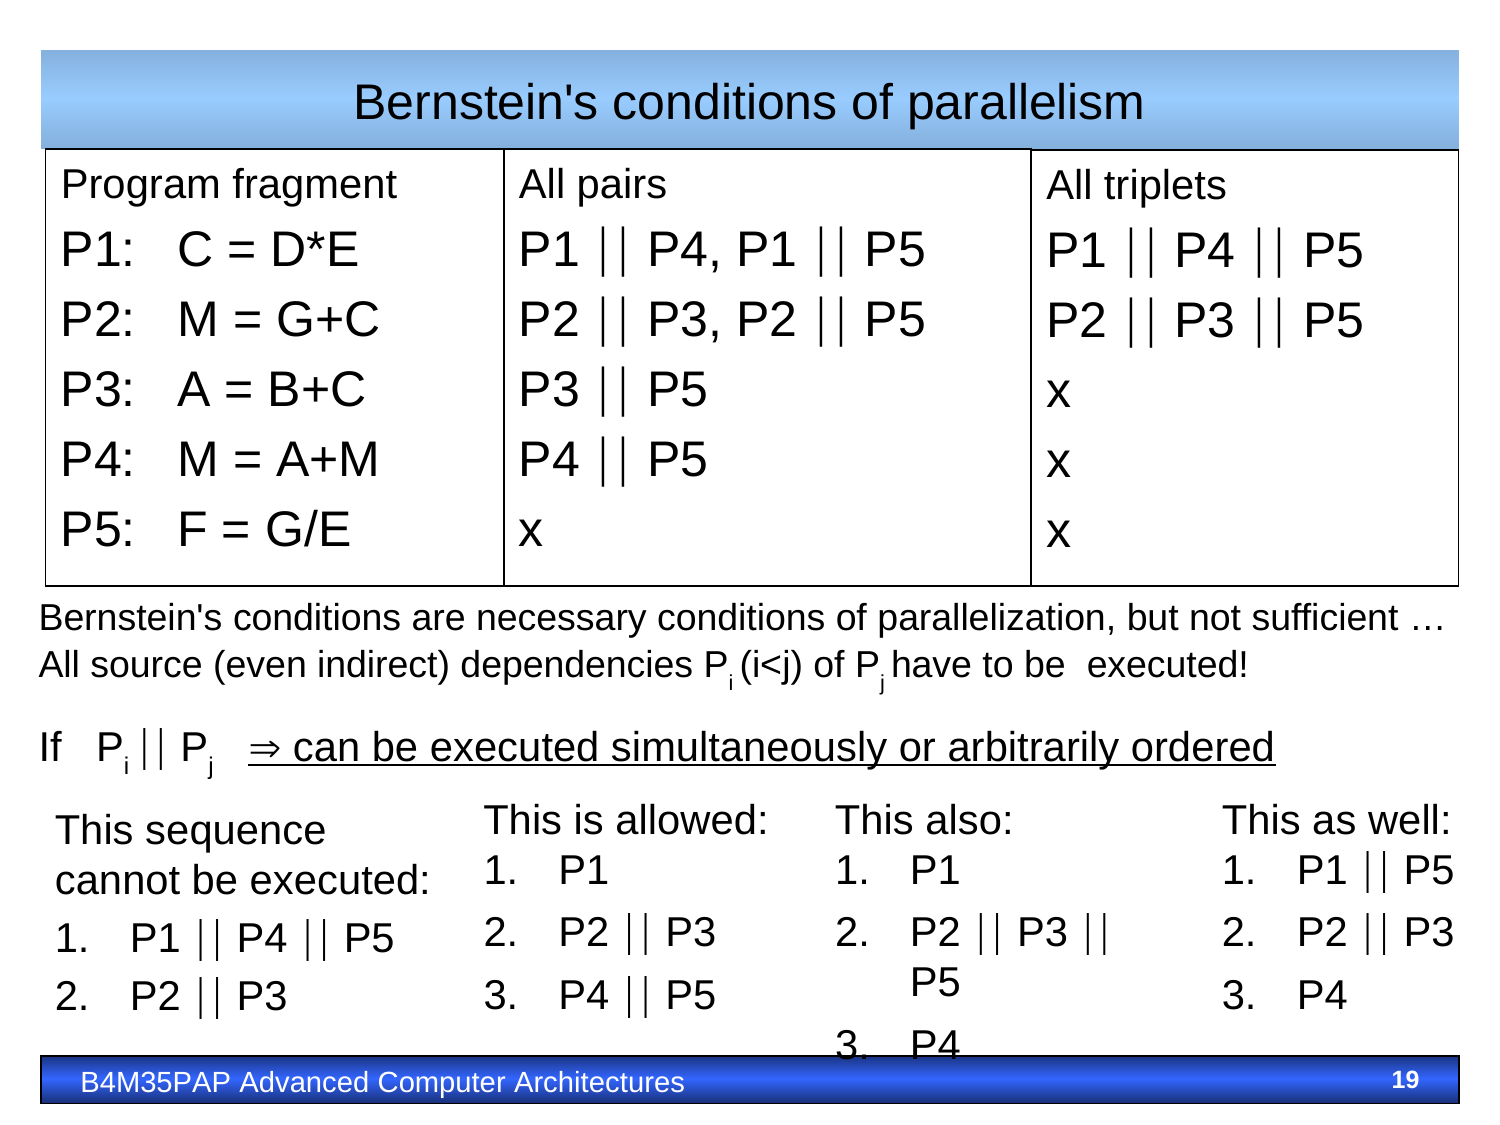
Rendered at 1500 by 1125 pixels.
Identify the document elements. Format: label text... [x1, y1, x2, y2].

text_box This also: P1 P2  P3  P5 P4 [820, 785, 1161, 1125]
title Bernstein's conditions of parallelism [41, 50, 1459, 149]
text_box This sequence cannot be executed: P1  P4  P5 P2  P3 [39, 794, 450, 1125]
list All pairs P1  P4, P1  P5 P2  P3, P2  P5 P3  P5 P4  P5 x [503, 149, 1032, 585]
text_box This as well: P1  P5 P2  P3 P4 [1207, 785, 1489, 1076]
text_box All triplets P1  P4  P5 P2  P3  P5 x x x [1031, 150, 1459, 585]
text_box Bernstein's conditions are necessary conditions of parallelization, but not sufficient … All source (even indirect) dependencies Pi (i<j) of Pj have to be executed! If Pi  Pj  can be executed simultaneously or arbitrarily ordered [23, 585, 1489, 1020]
list Program fragment P1: C = D*E P2: M = G+C P3: A = B+C P4: M = A+M P5: F = G/E [45, 149, 503, 585]
text_box This is allowed: P1 P2  P3 P4  P5 [468, 785, 820, 1076]
